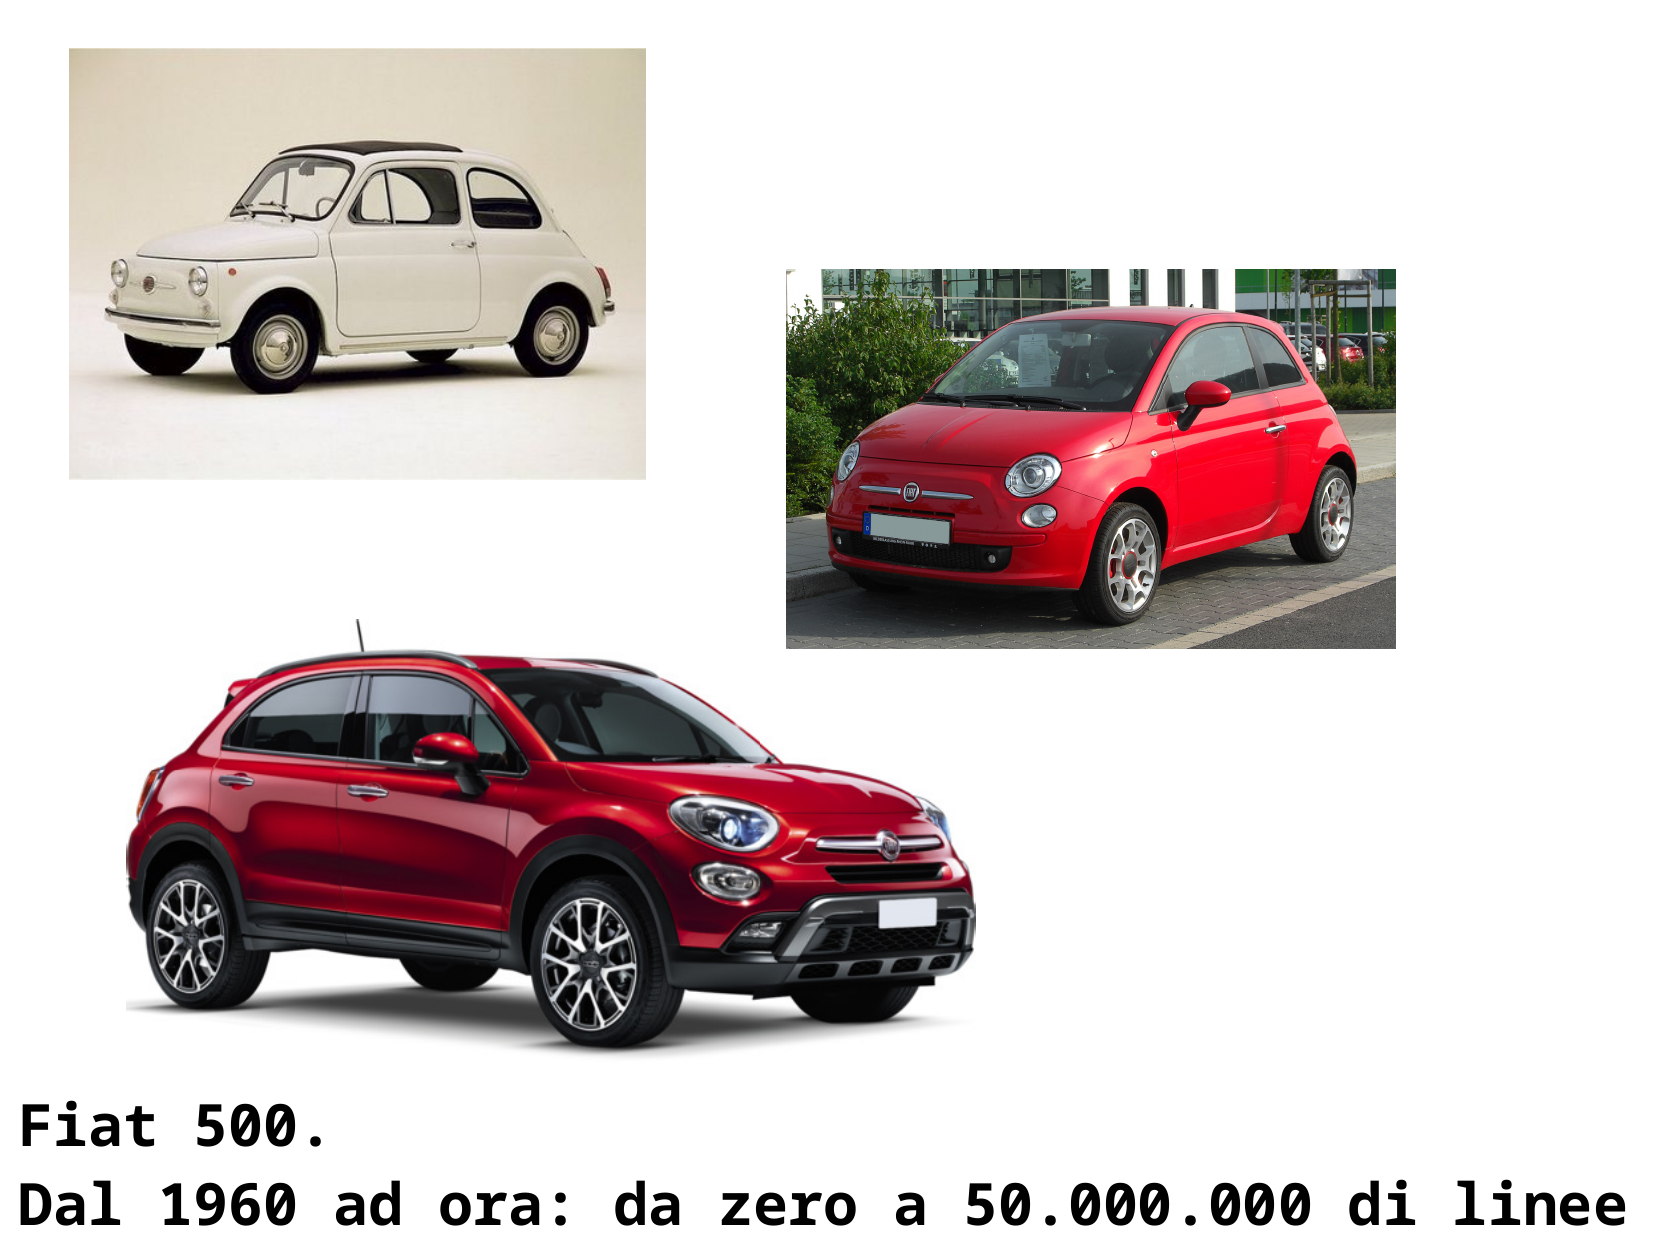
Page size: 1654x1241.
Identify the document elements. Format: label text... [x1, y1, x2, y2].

text_box Fiat 500. Dal 1960 ad ora: da zero a 50.000.000 di linee [3, 1076, 1644, 1230]
picture [126, 269, 1396, 1066]
picture [69, 48, 646, 481]
